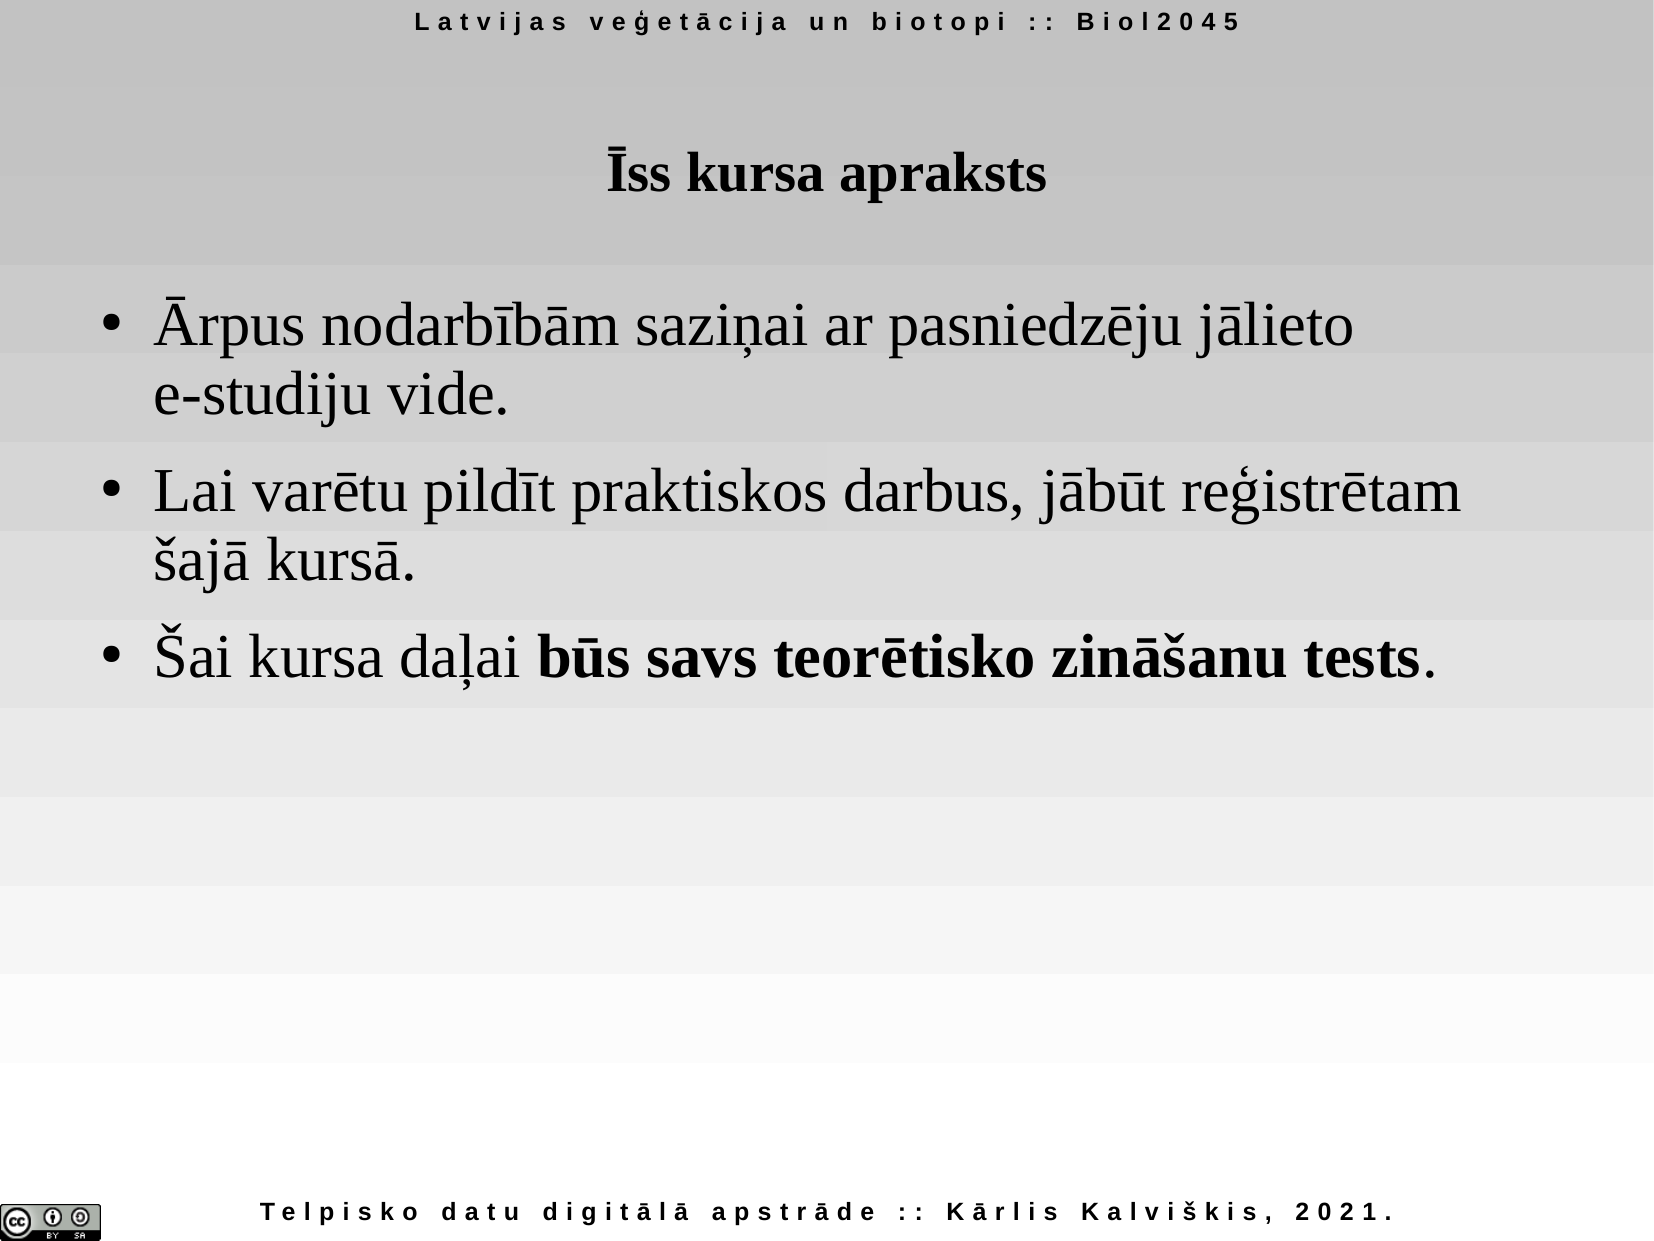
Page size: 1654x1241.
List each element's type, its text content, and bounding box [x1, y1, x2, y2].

list Ārpus nodarbībām saziņai ar pasniedzēju jālieto e‑studiju vide. Lai varētu pildīt praktiskos darbus, jābūt reģistrētam šajā kursā. Šai kursa daļai būs savs teorētisko zināšanu tests. [82, 296, 1571, 1113]
title Īss kursa apraksts [29, 49, 1625, 296]
picture [0, 0, 1654, 1241]
